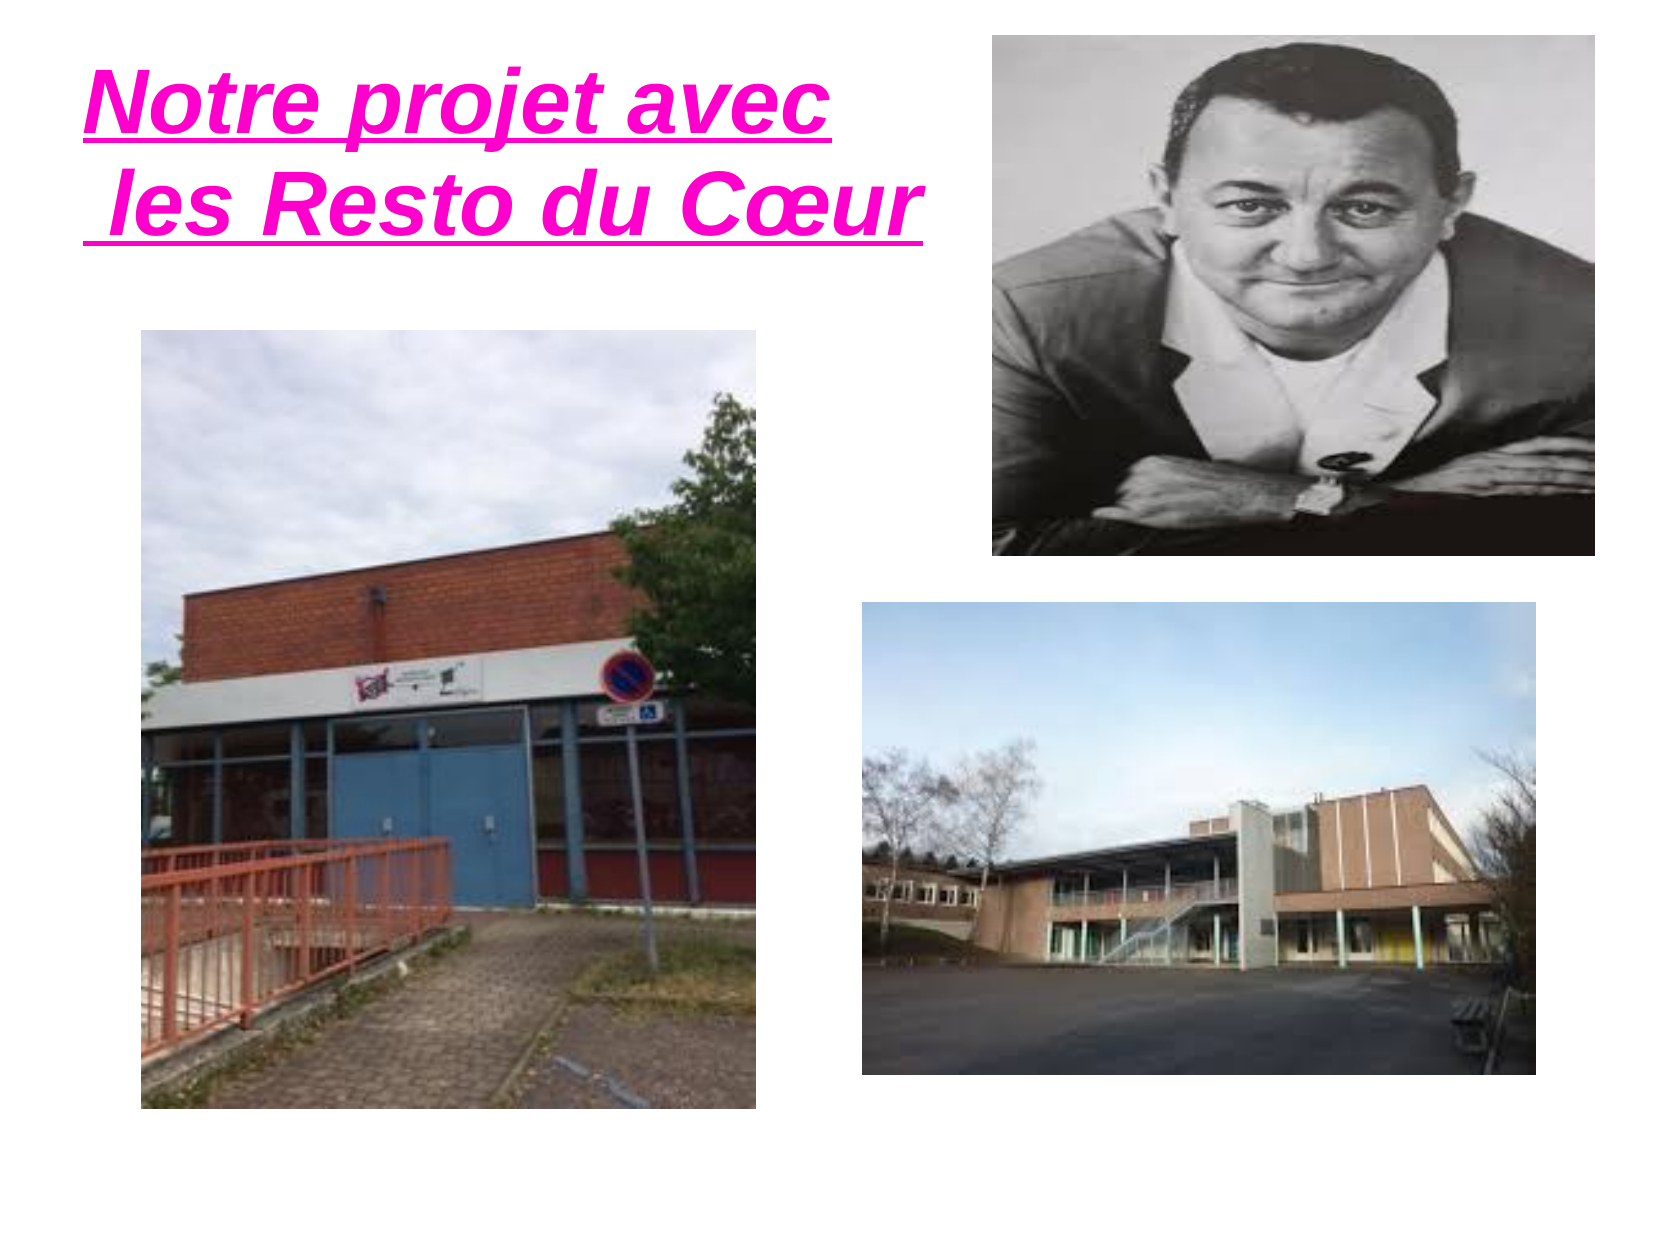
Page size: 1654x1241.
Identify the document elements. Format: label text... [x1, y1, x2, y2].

title Notre projet avec les Resto du Cœur [82, 49, 992, 257]
picture [992, 35, 1595, 556]
picture [862, 602, 1536, 1075]
picture [141, 330, 756, 1109]
